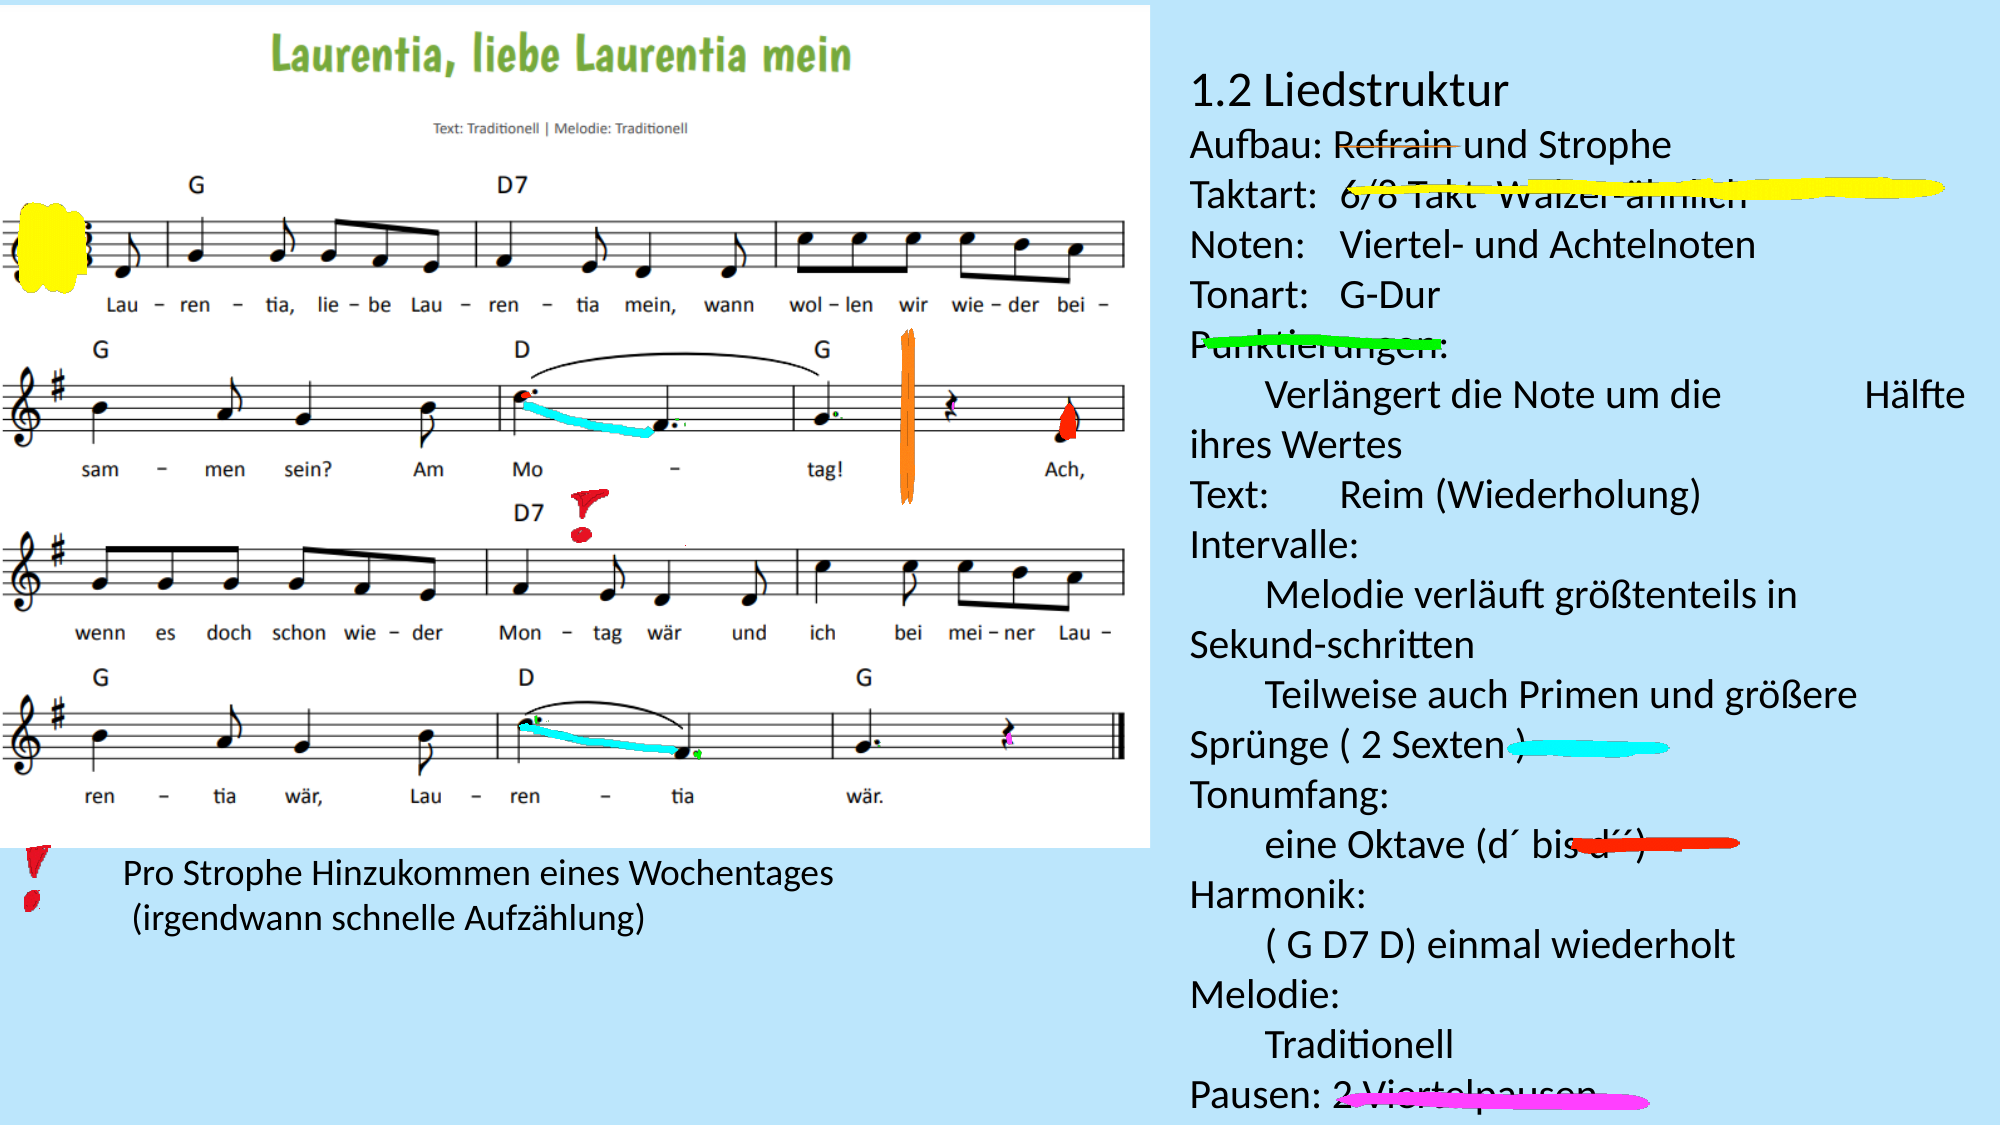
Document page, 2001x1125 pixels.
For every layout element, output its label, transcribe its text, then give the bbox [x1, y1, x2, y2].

picture [1343, 176, 1945, 200]
text_box Pro Strophe Hinzukommen eines Wochentages (irgendwann schnelle Aufzählung) [107, 840, 928, 947]
text_box 1.2 Liedstruktur Aufbau: Refrain und Strophe Taktart: 6/8 Takt Walzer-ähnlich Noten: Viertel- und Achtelnoten Tonart: G-Dur Punktierungen: Verlängert die Note um die Hälfte ihres Wertes Text: Reim (Wiederholung) Intervalle: Melodie verläuft größtenteils in Sekund-schritten Teilweise auch Primen und größere Sprünge ( 2 Sexten ) Tonumfang: eine Oktave (d´ bis d´´) Harmonik: ( G D7 D) einmal wiederholt Melodie: Traditionell Pausen: 2 Viertelpausen [1174, 48, 2000, 1125]
picture [1198, 334, 1448, 352]
picture [0, 0, 2000, 1125]
picture [1566, 836, 1740, 854]
picture [1335, 1089, 1650, 1110]
picture [1507, 738, 1670, 758]
